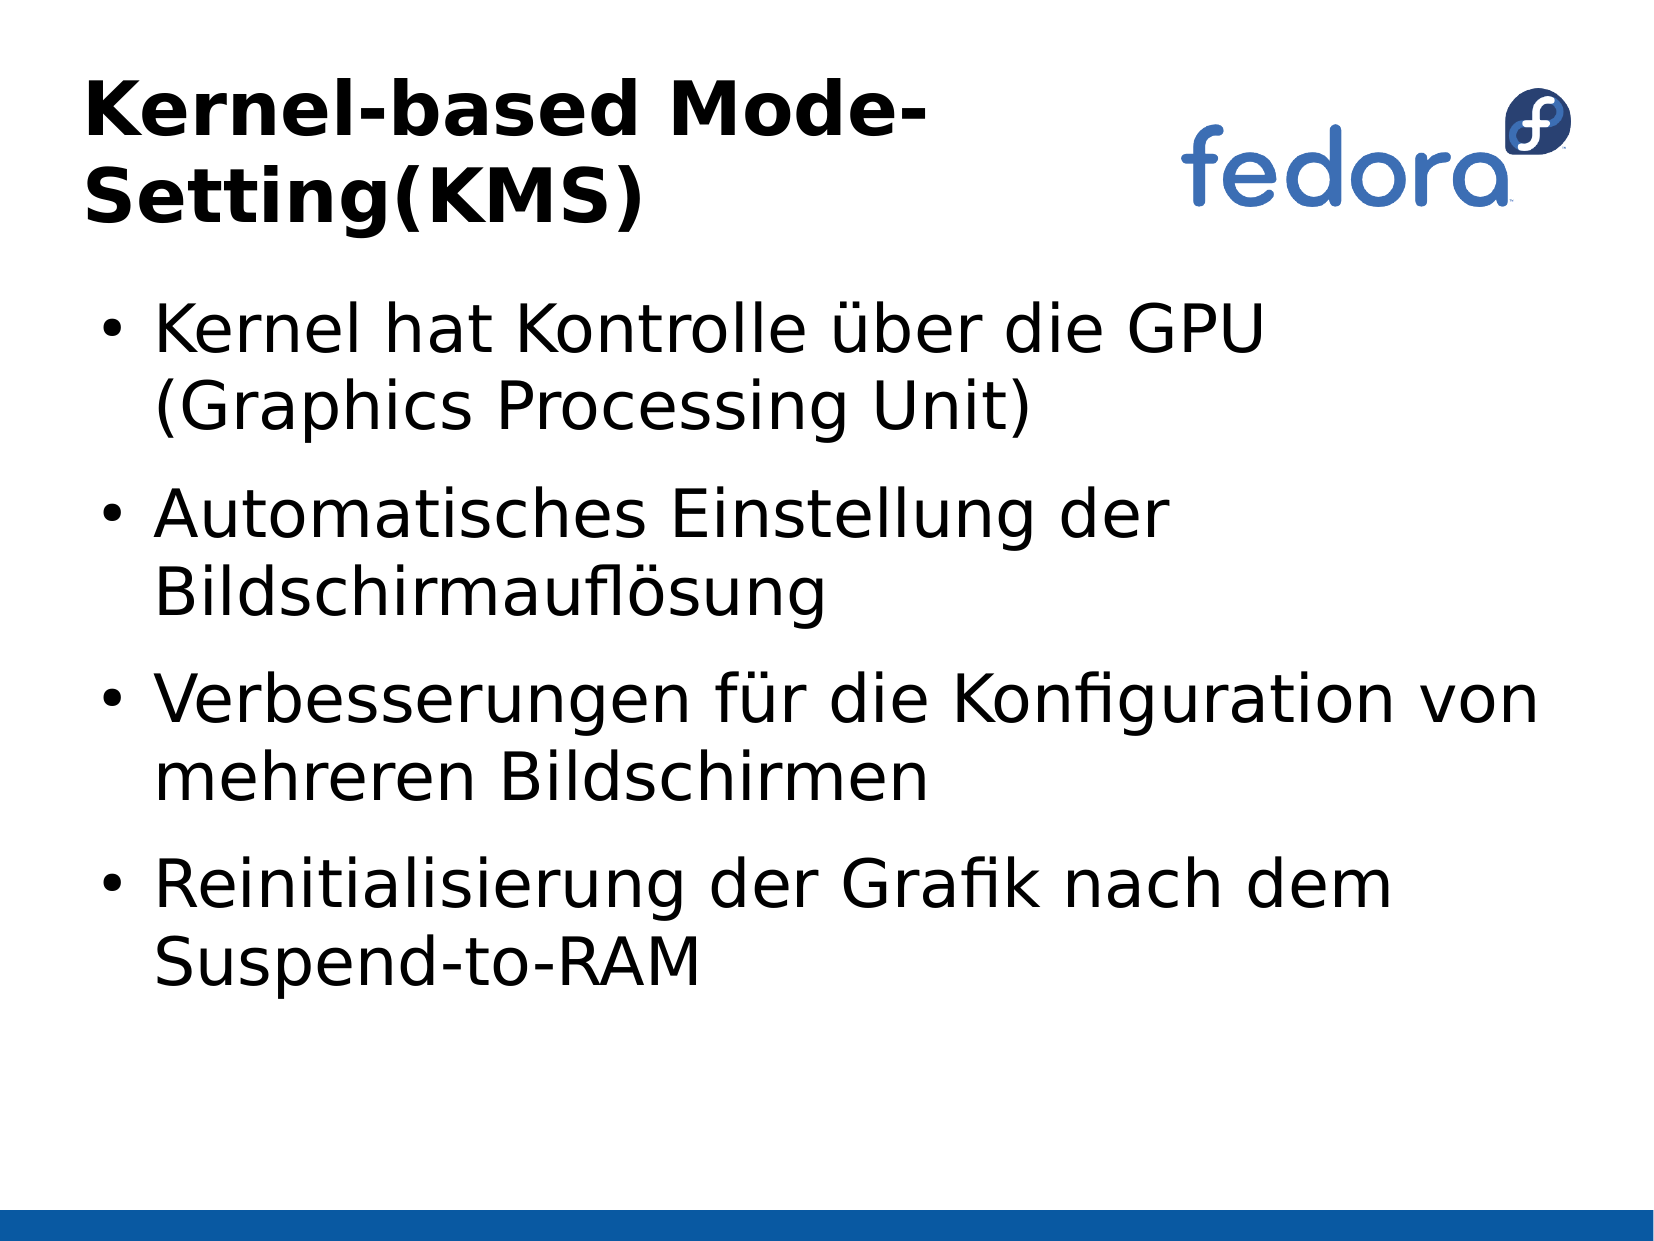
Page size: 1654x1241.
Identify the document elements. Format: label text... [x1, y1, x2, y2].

list Kernel hat Kontrolle über die GPU (Graphics Processing Unit) Automatisches Einstellung der Bildschirmauflösung Verbesserungen für die Konfiguration von mehreren Bildschirmen Reinitialisierung der Grafik nach dem Suspend-to-RAM [82, 290, 1571, 1094]
picture [0, 1210, 1654, 1241]
picture [1182, 88, 1571, 207]
title Kernel-based Mode-Setting(KMS) [82, 49, 1182, 257]
